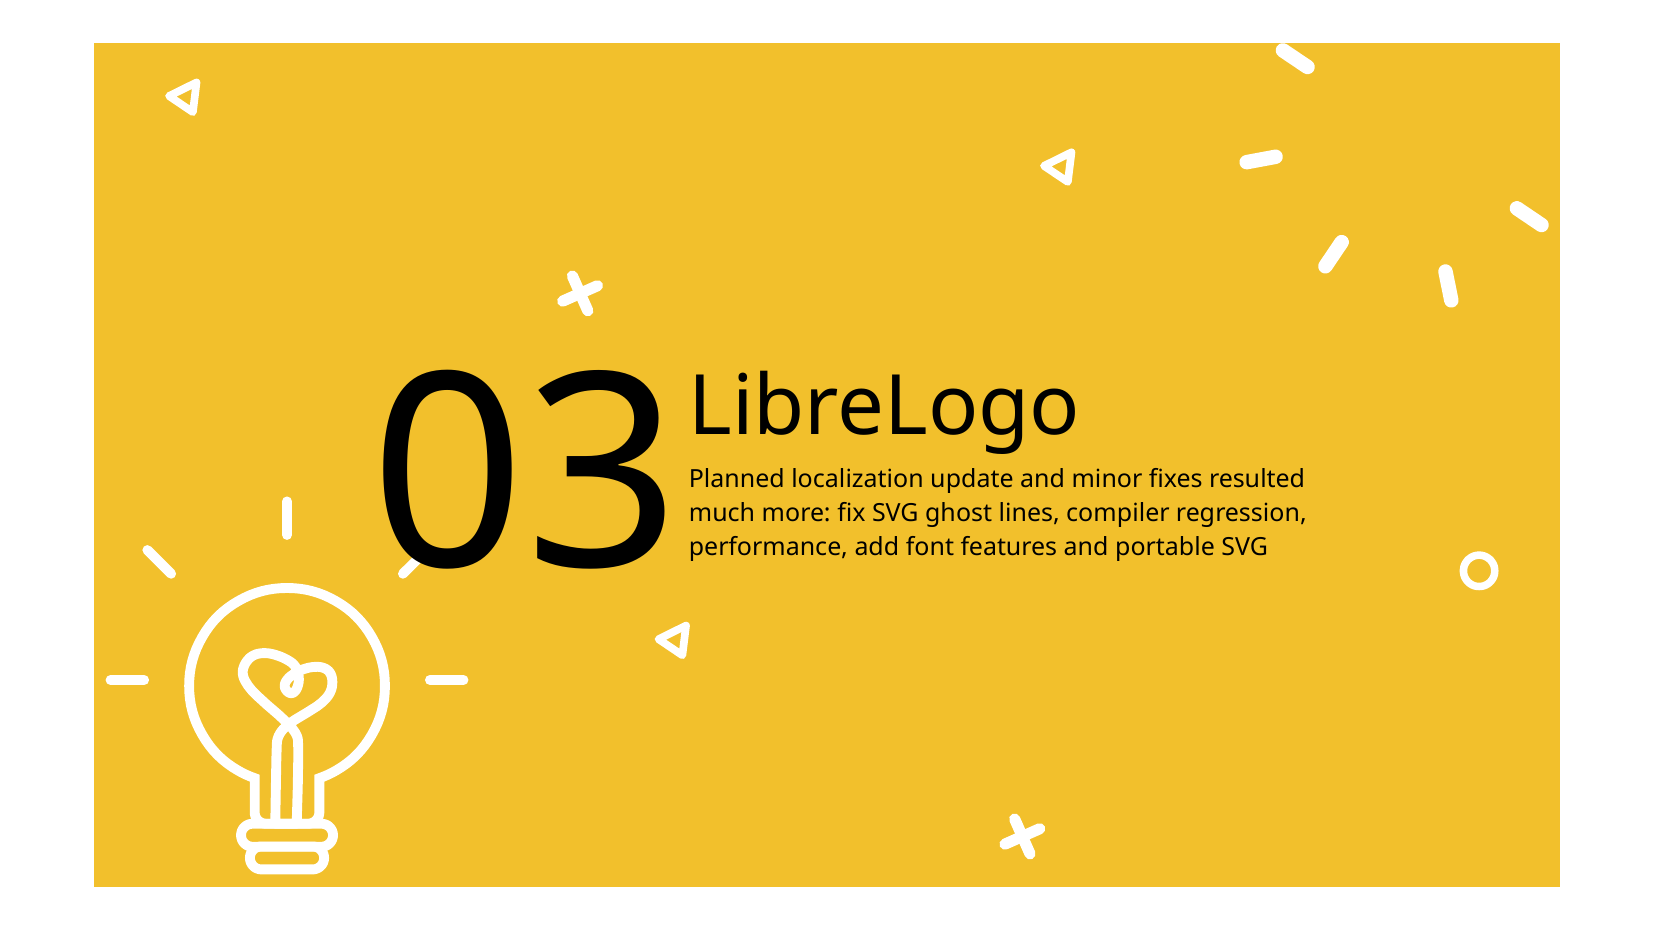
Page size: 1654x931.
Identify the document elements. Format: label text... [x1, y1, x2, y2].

title LibreLogo [716, 345, 1463, 459]
title 03 [370, 276, 716, 646]
text_box Planned localization update and minor fixes resulted much more: fix SVG ghost lines, compiler regression, performance, add font features and portable SVG [716, 460, 1349, 564]
